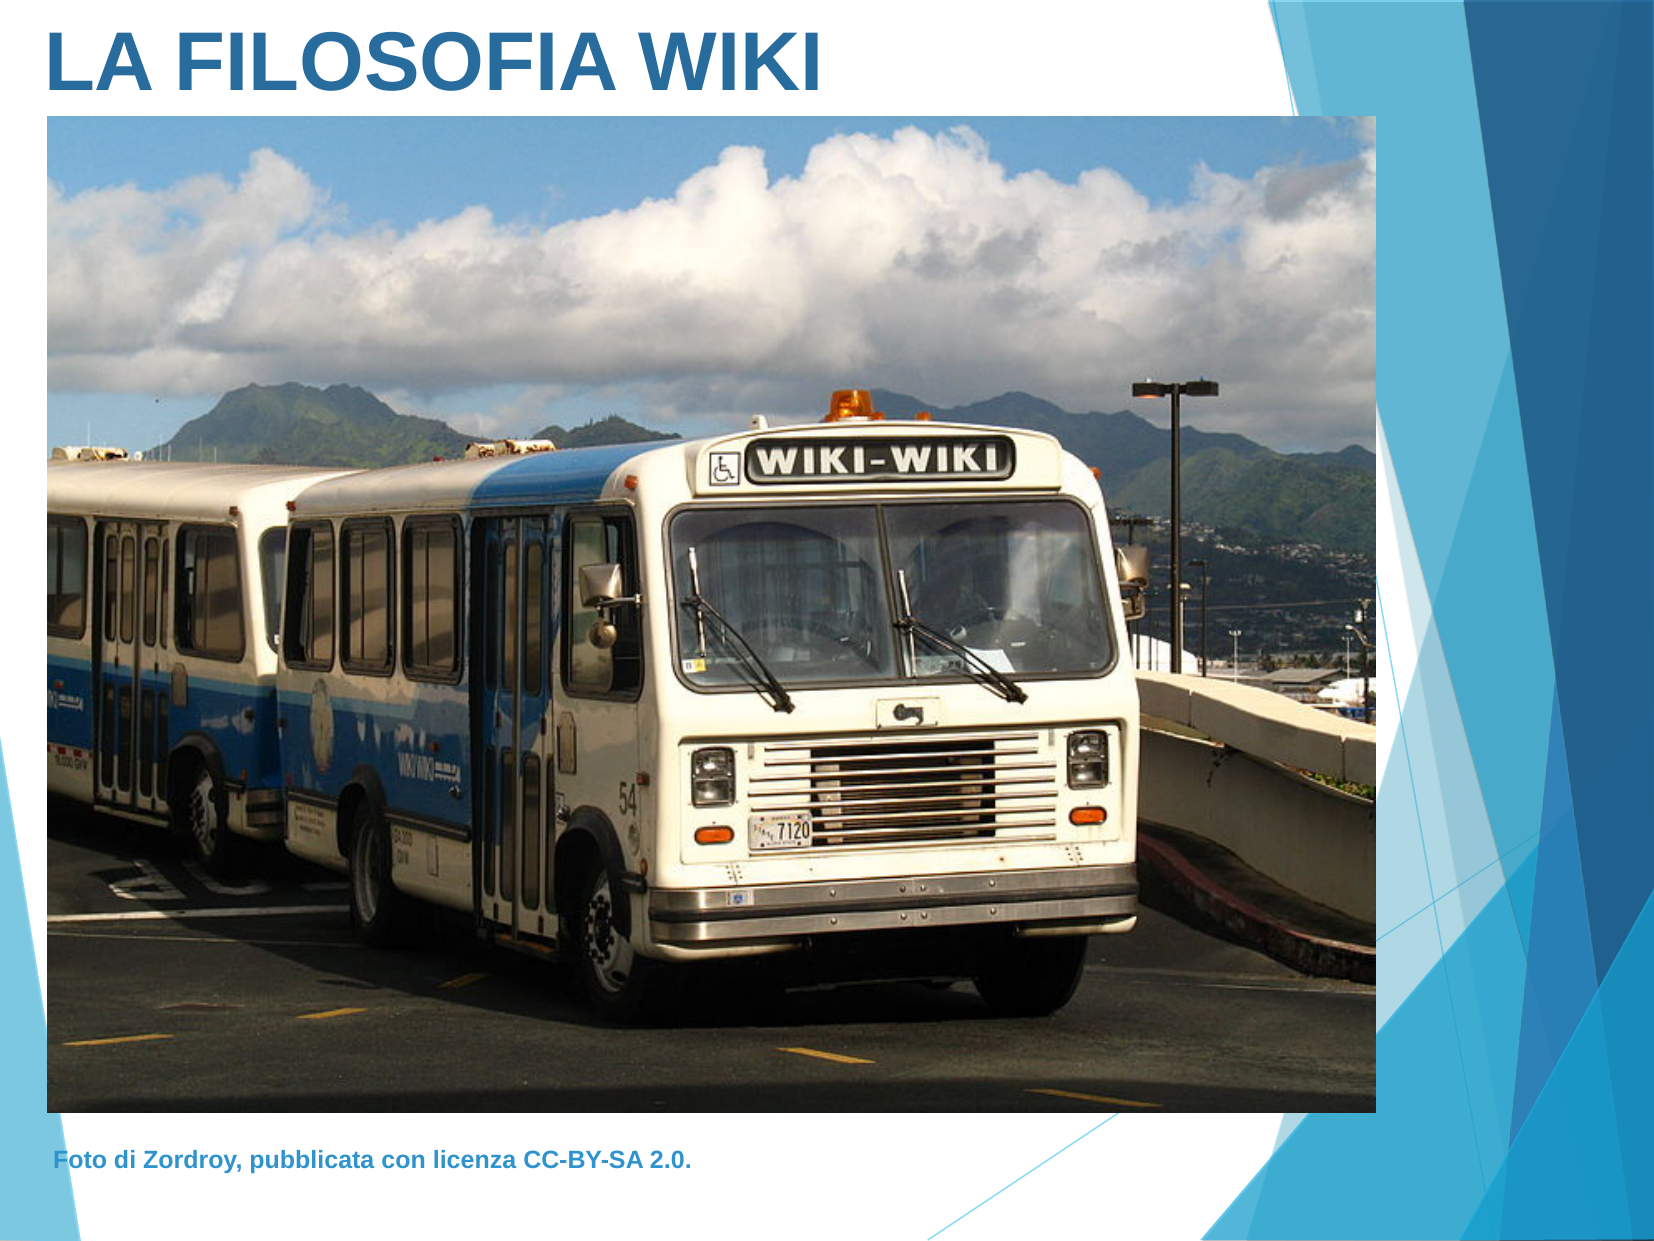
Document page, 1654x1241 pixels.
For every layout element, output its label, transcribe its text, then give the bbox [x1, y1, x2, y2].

picture [47, 116, 1376, 1113]
text_box LA FILOSOFIA WIKI [29, 0, 1309, 115]
text_box Foto di Zordroy, pubblicata con licenza CC-BY-SA 2.0. [38, 1136, 1376, 1181]
